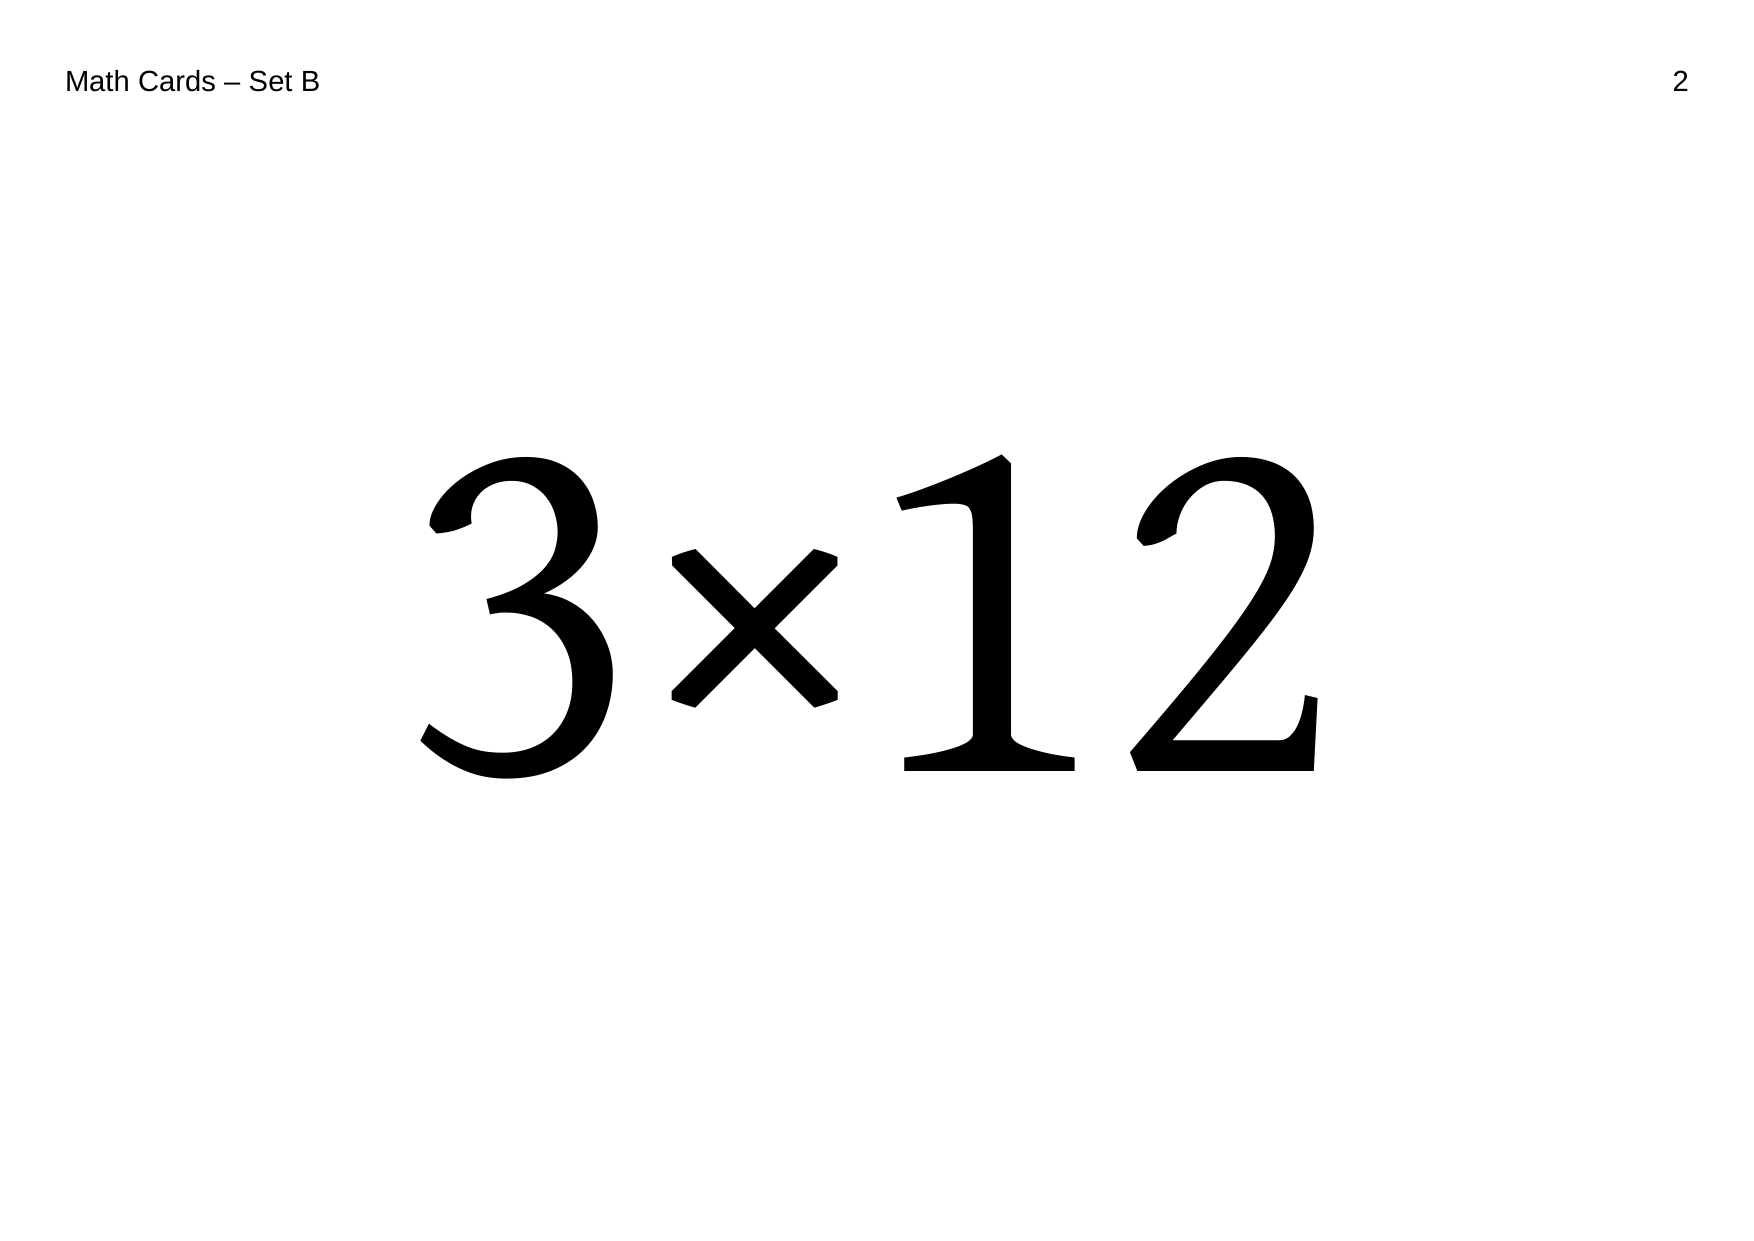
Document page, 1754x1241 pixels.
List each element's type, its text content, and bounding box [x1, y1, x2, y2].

text_box 2 [1666, 59, 1695, 104]
text_box Math Cards – Set B [59, 59, 328, 104]
text_box 3×12 [397, 318, 1357, 922]
